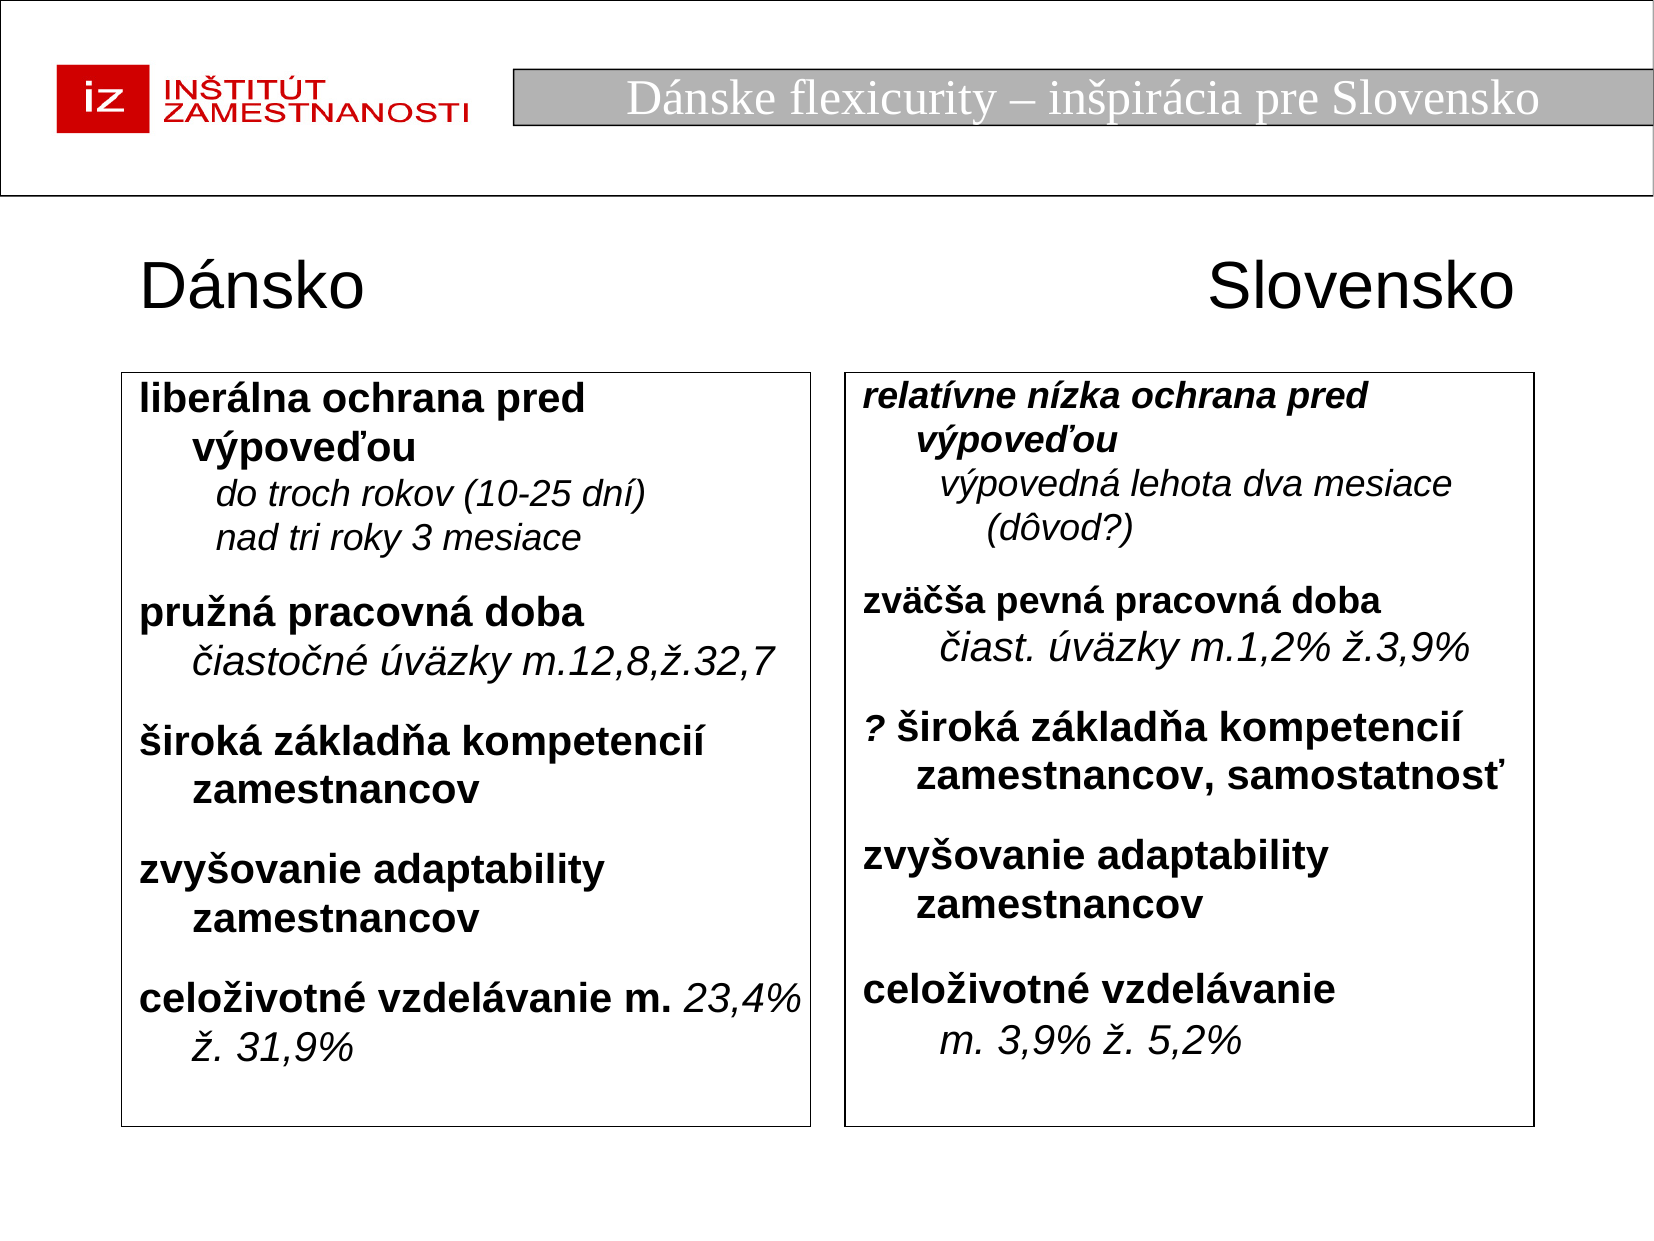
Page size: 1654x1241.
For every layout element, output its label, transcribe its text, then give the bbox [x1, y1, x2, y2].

picture [5, 5, 518, 190]
list liberálna ochrana pred výpoveďou do troch rokov (10-25 dní) nad tri roky 3 mesiace pružná pracovná doba čiastočné úväzky m.12,8,ž.32,7 široká základňa kompetencií zamestnancov zvyšovanie adaptability zamestnancov celoživotné vzdelávanie m. 23,4% ž. 31,9% [121, 372, 811, 1127]
text_box [0, 0, 1654, 196]
list relatívne nízka ochrana pred výpoveďou výpovedná lehota dva mesiace (dôvod?) zväčša pevná pracovná doba čiast. úväzky m.1,2% ž.3,9% ? široká základňa kompetencií zamestnancov, samostatnosť zvyšovanie adaptability zamestnancov celoživotné vzdelávanie m. 3,9% ž. 5,2% [845, 372, 1535, 1127]
text_box Dánske flexicurity – inšpirácia pre Slovensko [513, 69, 1654, 126]
title Dánsko Slovensko [121, 233, 1534, 342]
